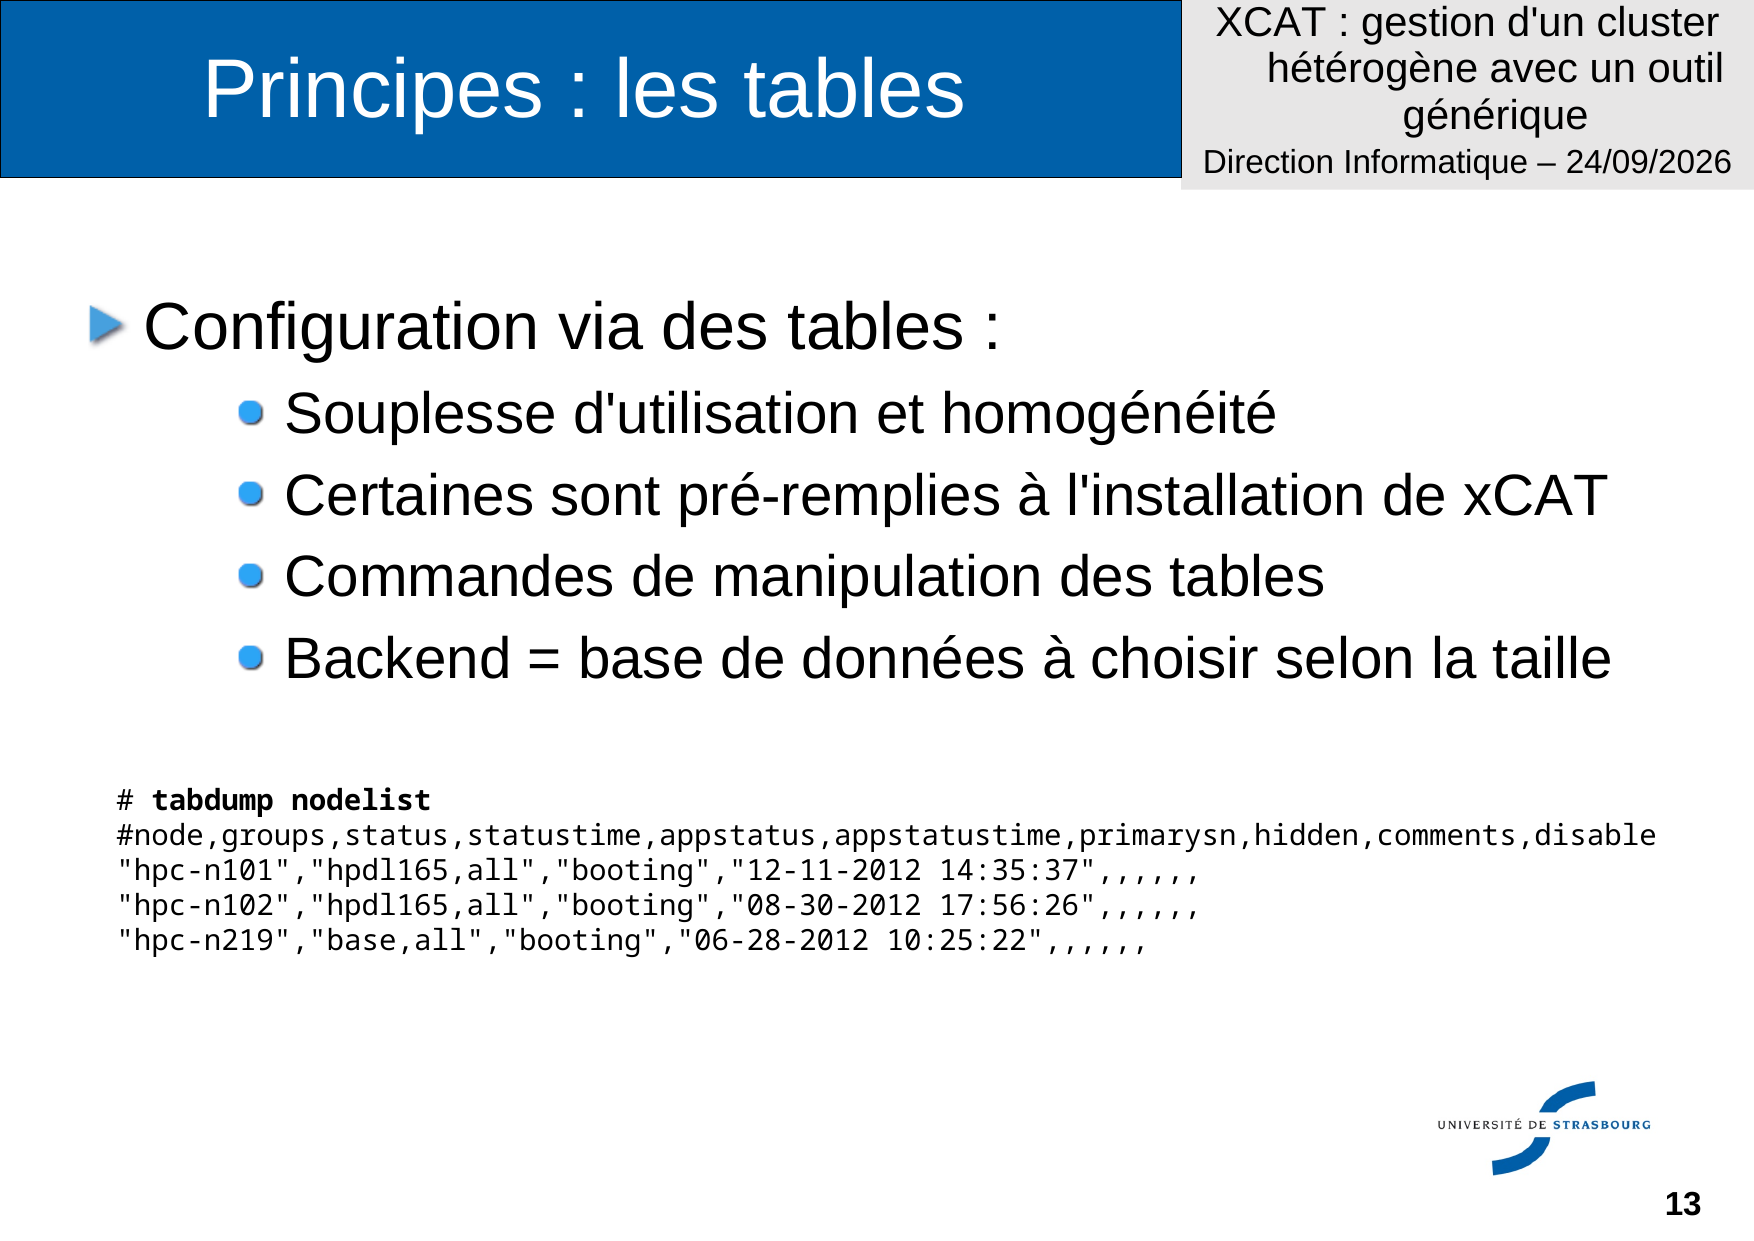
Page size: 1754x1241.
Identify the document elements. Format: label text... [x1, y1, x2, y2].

picture [1381, 1033, 1707, 1223]
text_box # tabdump nodelist #node,groups,status,statustime,appstatus,appstatustime,primarysn,hidden,comments,disable "hpc-n101","hpdl165,all","booting","12-11-2012 14:35:37",,,,,, "hpc-n102","hpdl165,all","booting","08-30-2012 17:56:26",,,,,, "hpc-n219","base,all","booting","06-28-2012 10:25:22",,,,,, [101, 773, 1719, 999]
list Configuration via des tables : Souplesse d'utilisation et homogénéité Certaines sont pré-remplies à l'installation de xCAT Commandes de manipulation des tables Backend = base de données à choisir selon la taille [87, 289, 1666, 697]
title Principes : les tables [0, 0, 1169, 178]
